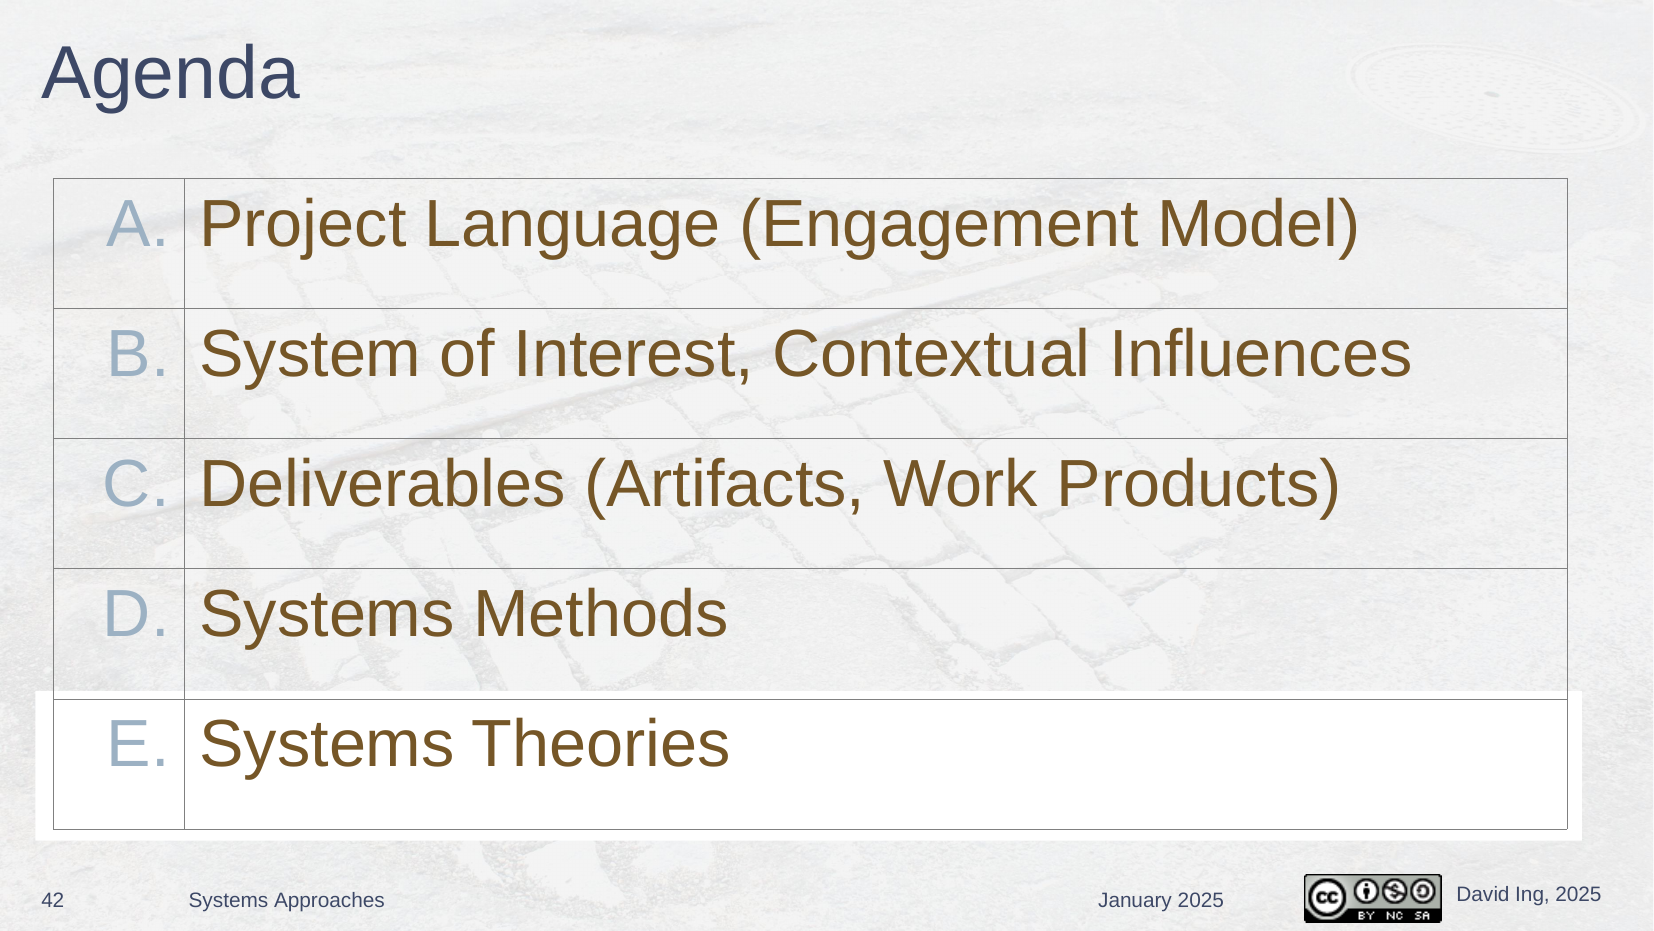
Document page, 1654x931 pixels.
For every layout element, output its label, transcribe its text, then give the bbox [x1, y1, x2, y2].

title Agenda [41, 30, 1613, 191]
table_cell System of Interest, Contextual Influences [185, 309, 1567, 438]
table_cell E. [54, 700, 184, 829]
table_header Project Language (Engagement Model) [185, 179, 1567, 308]
table_cell Systems Theories [185, 700, 1567, 829]
table_cell B. [54, 309, 184, 438]
table_header A. [54, 179, 184, 308]
table_cell Systems Methods [185, 569, 1567, 699]
text_box [35, 690, 1582, 841]
table_cell C. [54, 439, 184, 568]
table_cell Deliverables (Artifacts, Work Products) [185, 439, 1567, 568]
table_cell D. [54, 569, 184, 699]
picture [0, 0, 1654, 931]
